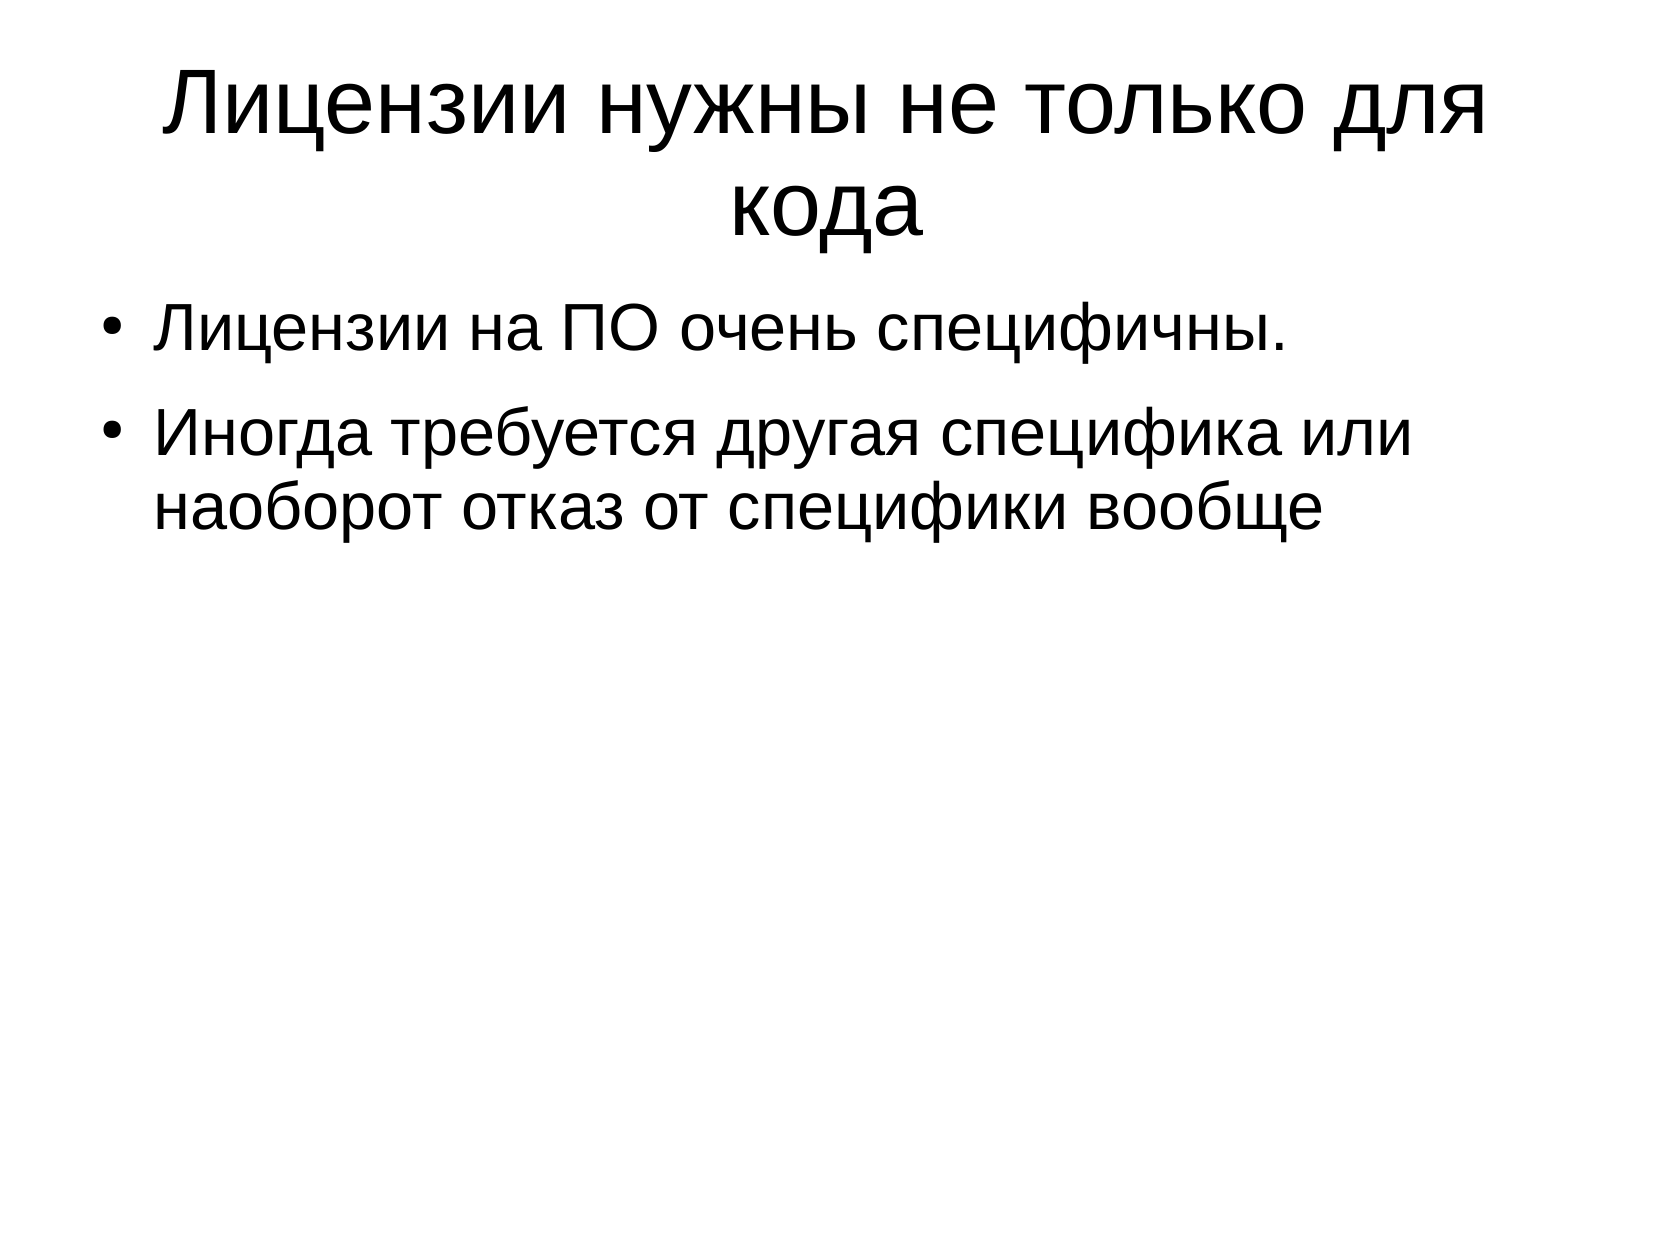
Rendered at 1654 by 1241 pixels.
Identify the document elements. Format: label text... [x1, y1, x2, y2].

list Лицензии на ПО очень специфичны. Иногда требуется другая специфика или наоборот отказ от специфики вообще [82, 290, 1571, 1010]
title Лицензии нужны не только для кода [82, 49, 1571, 257]
